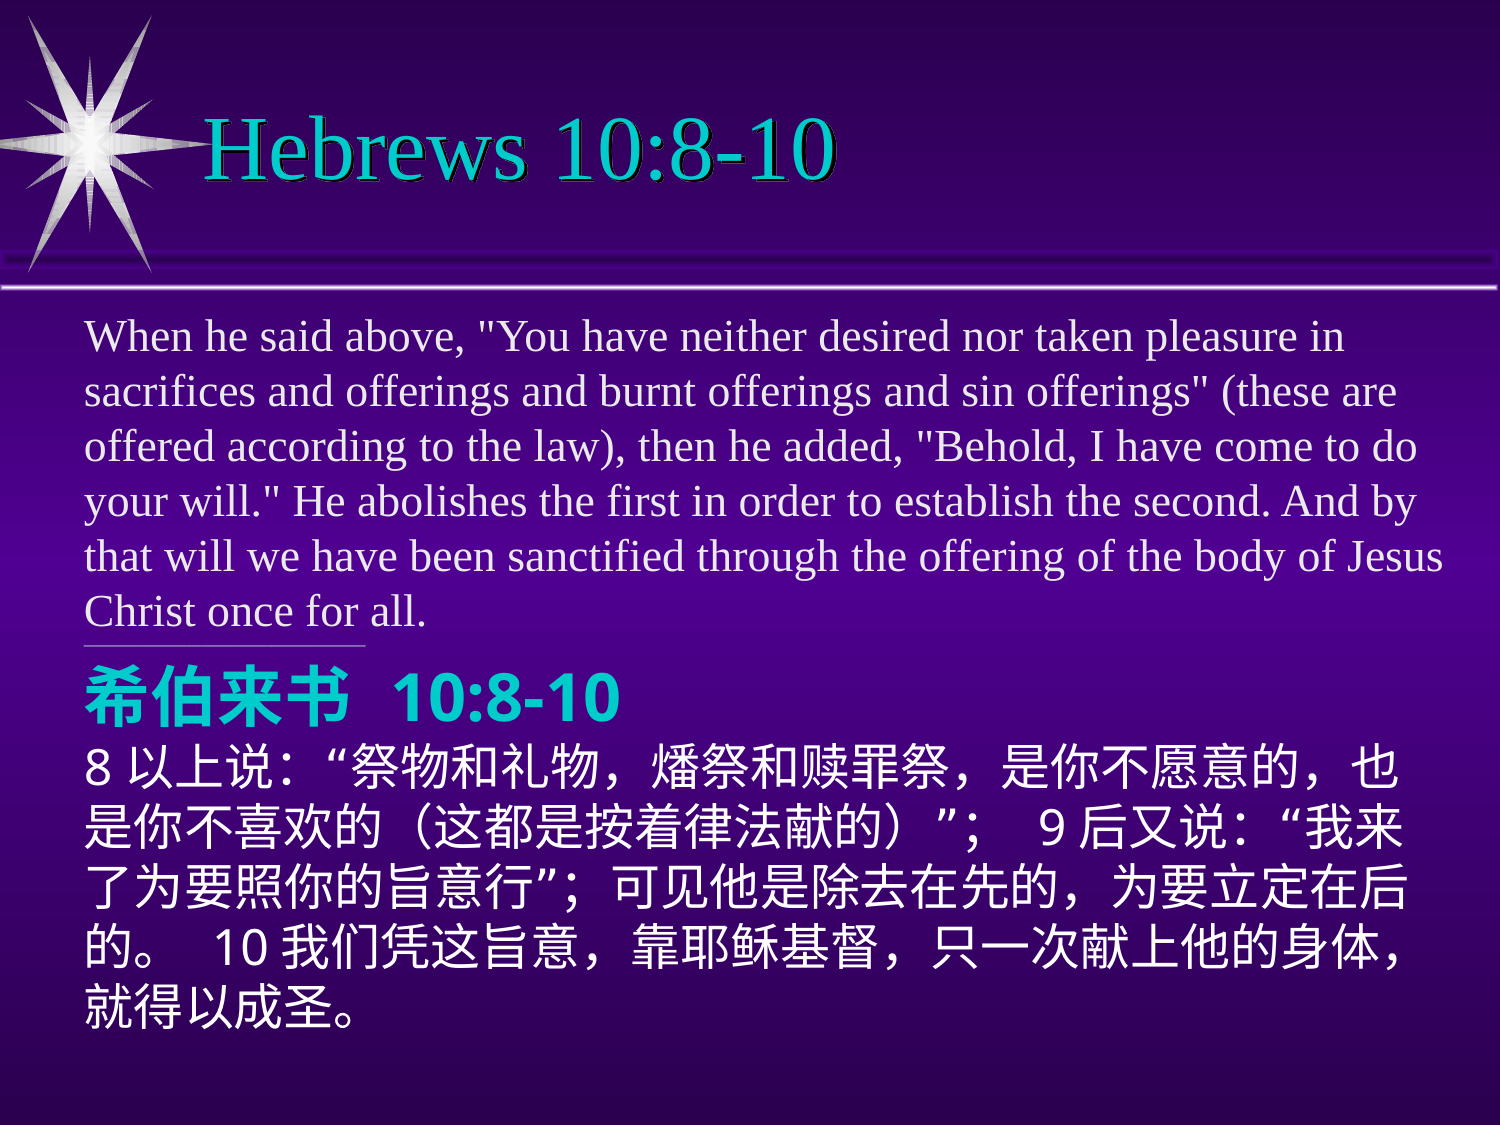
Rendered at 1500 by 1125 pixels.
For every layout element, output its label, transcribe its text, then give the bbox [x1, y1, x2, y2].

title Hebrews 10:8-10 [187, 56, 1463, 244]
text_box When he said above, "You have neither desired nor taken pleasure in sacrifices and offerings and burnt offerings and sin offerings" (these are offered according to the law), then he added, "Behold, I have come to do your will." He abolishes the first in order to establish the second. And by that will we have been sanctified through the offering of the body of Jesus Christ once for all. ──────────────────────── 希伯来书 10:8-10 8以上说：“祭物和礼物，燔祭和赎罪祭，是你不愿意的，也是你不喜欢的（这都是按着律法献的）”； 9后又说：“我来了为要照你的旨意行”；可见他是除去在先的，为要立定在后的。 10我们凭这旨意，靠耶稣基督，只一次献上他的身体，就得以成圣。 [69, 298, 1463, 1103]
